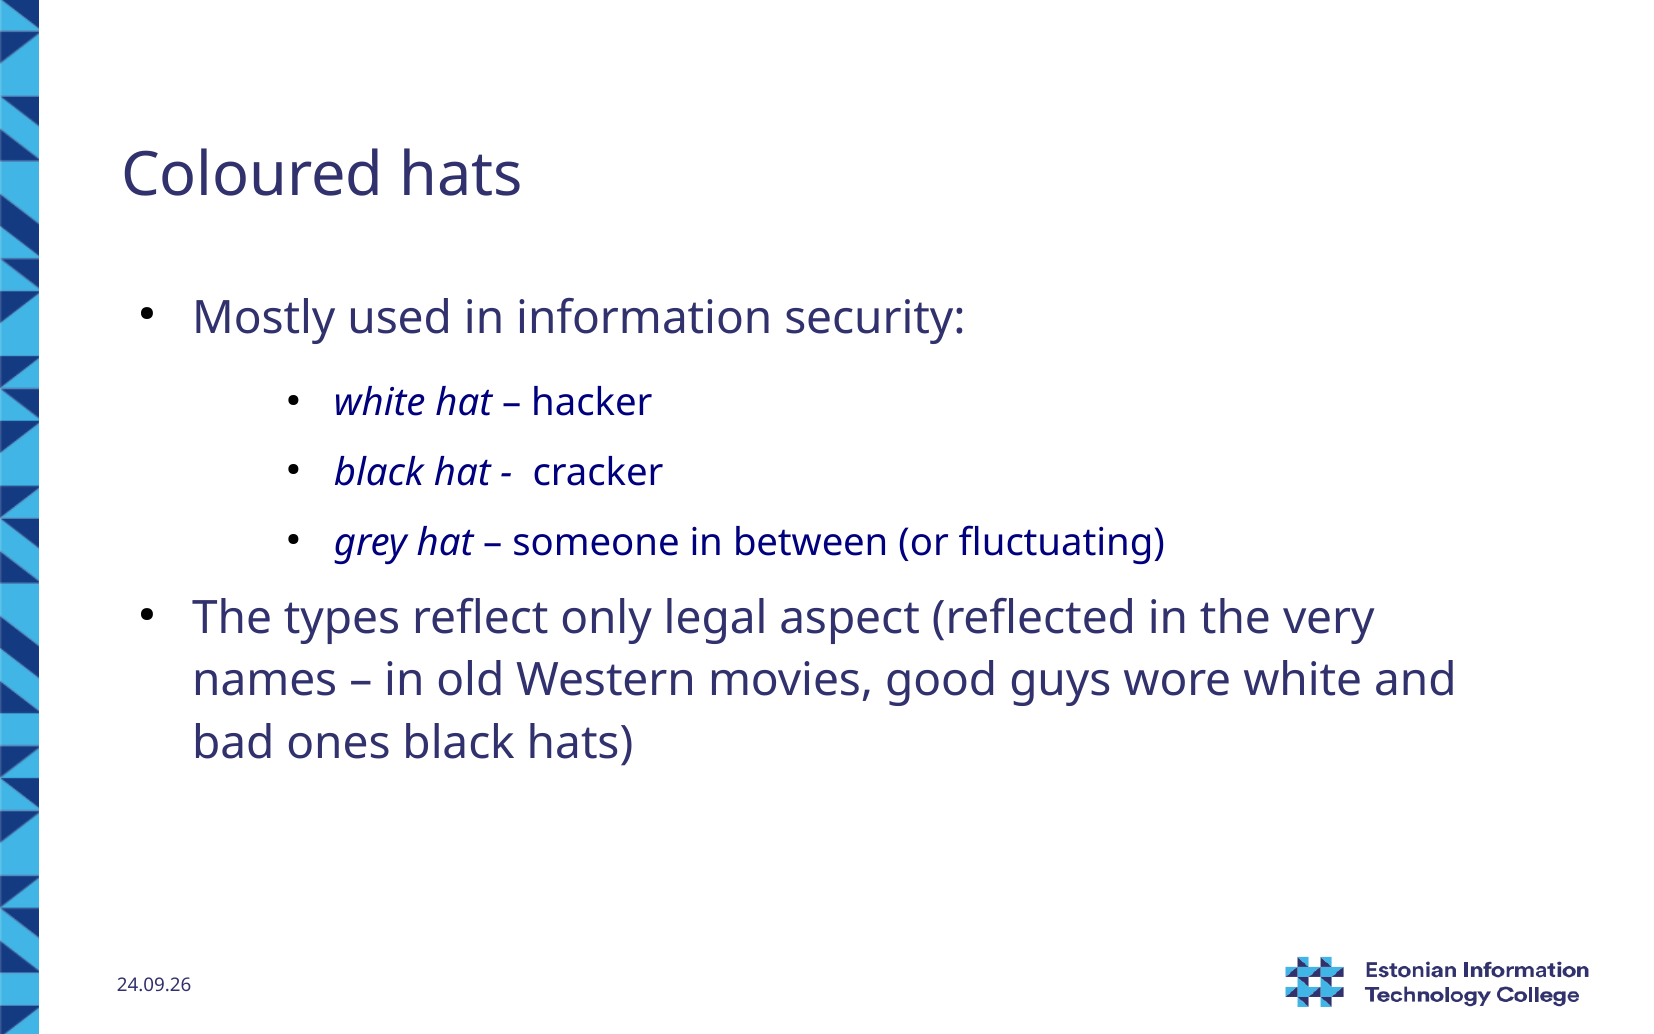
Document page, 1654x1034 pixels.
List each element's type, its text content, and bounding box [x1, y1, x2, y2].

list Mostly used in information security: white hat – hacker black hat - cracker grey hat – someone in between (or fluctuating) The types reflect only legal aspect (reflected in the very names – in old Western movies, good guys wore white and bad ones black hats) [121, 287, 1532, 938]
title Coloured hats [121, 82, 1532, 261]
